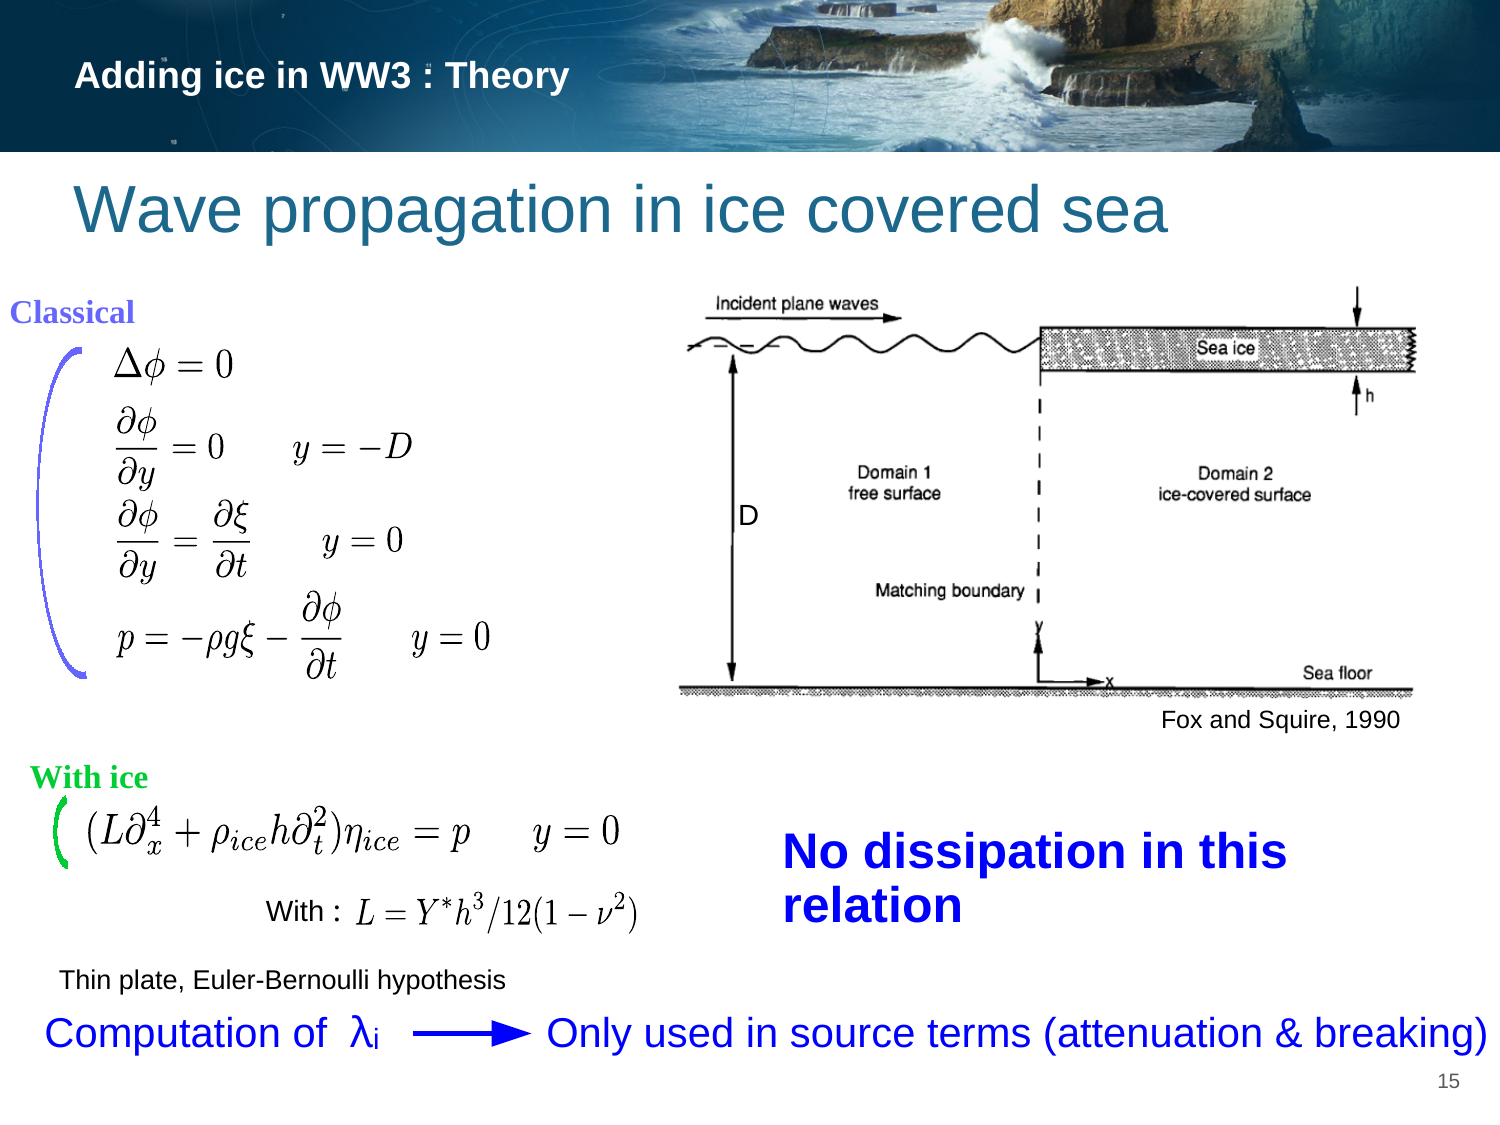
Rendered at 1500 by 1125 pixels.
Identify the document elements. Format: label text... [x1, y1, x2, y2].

text_box [112, 347, 234, 386]
text_box [36, 347, 87, 679]
text_box D [738, 498, 798, 532]
text_box Thin plate, Euler-Bernoulli hypothesis [59, 965, 680, 1003]
picture [0, 0, 1500, 152]
picture [668, 265, 1437, 709]
text_box [116, 590, 491, 680]
text_box [117, 499, 404, 585]
text_box With ice [29, 758, 198, 796]
title Adding ice in WW3 : Theory [59, 29, 857, 119]
title Wave propagation in ice covered sea [59, 118, 1244, 294]
text_box [53, 796, 68, 869]
text_box Classical [9, 293, 178, 331]
text_box Computation of λi [29, 1003, 532, 1079]
text_box [354, 891, 640, 934]
text_box [115, 406, 414, 492]
text_box Only used in source terms (attenuation & breaking) [531, 1003, 1500, 1069]
text_box Fox and Squire, 1990 [1160, 705, 1500, 734]
text_box No dissipation in this relation [767, 817, 1447, 1003]
text_box [84, 805, 621, 855]
text_box With : [265, 891, 355, 929]
